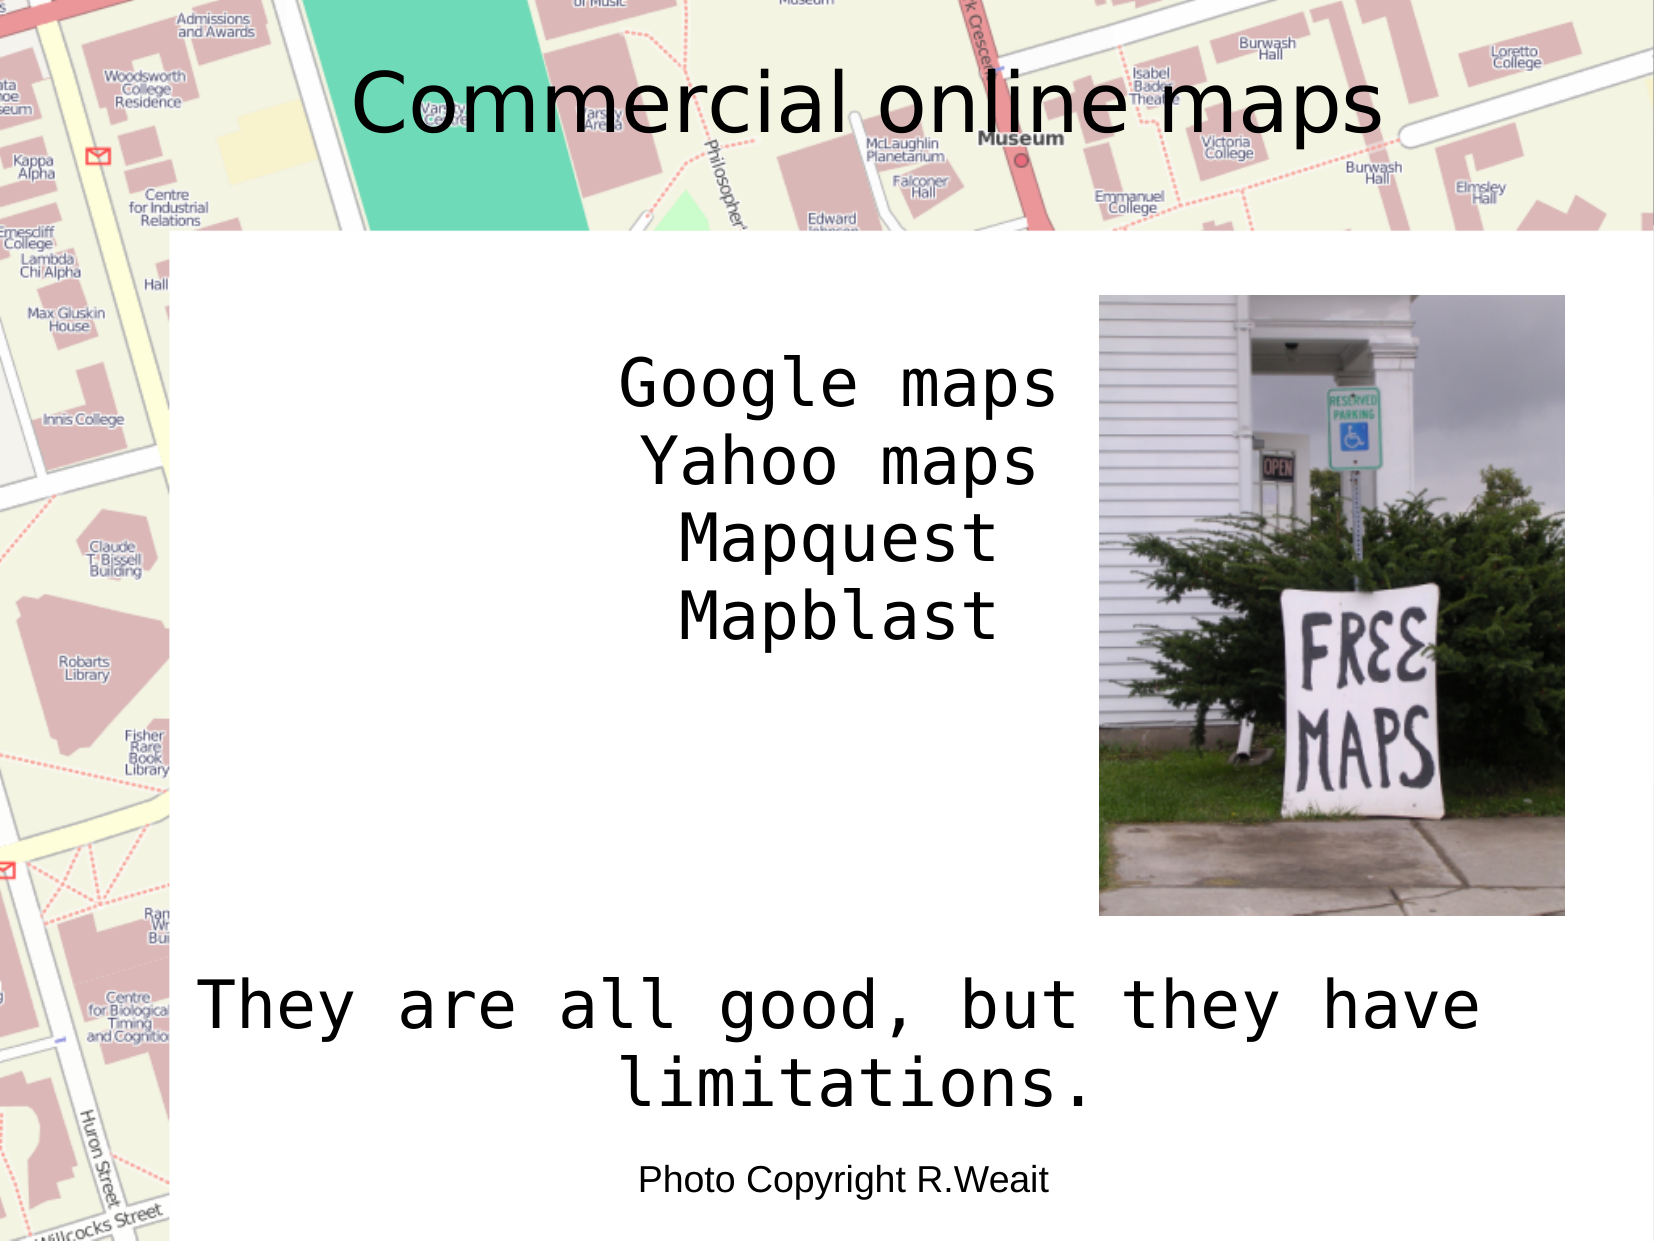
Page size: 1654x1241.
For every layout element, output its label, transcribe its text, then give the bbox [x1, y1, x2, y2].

text_box Photo Copyright R.Weait [623, 1151, 1063, 1223]
title Commercial online maps [124, 0, 1613, 208]
picture [0, 0, 1654, 1241]
subtitle Google maps Yahoo maps Mapquest Mapblast They are all good, but they have limitations. [147, 344, 1498, 1123]
